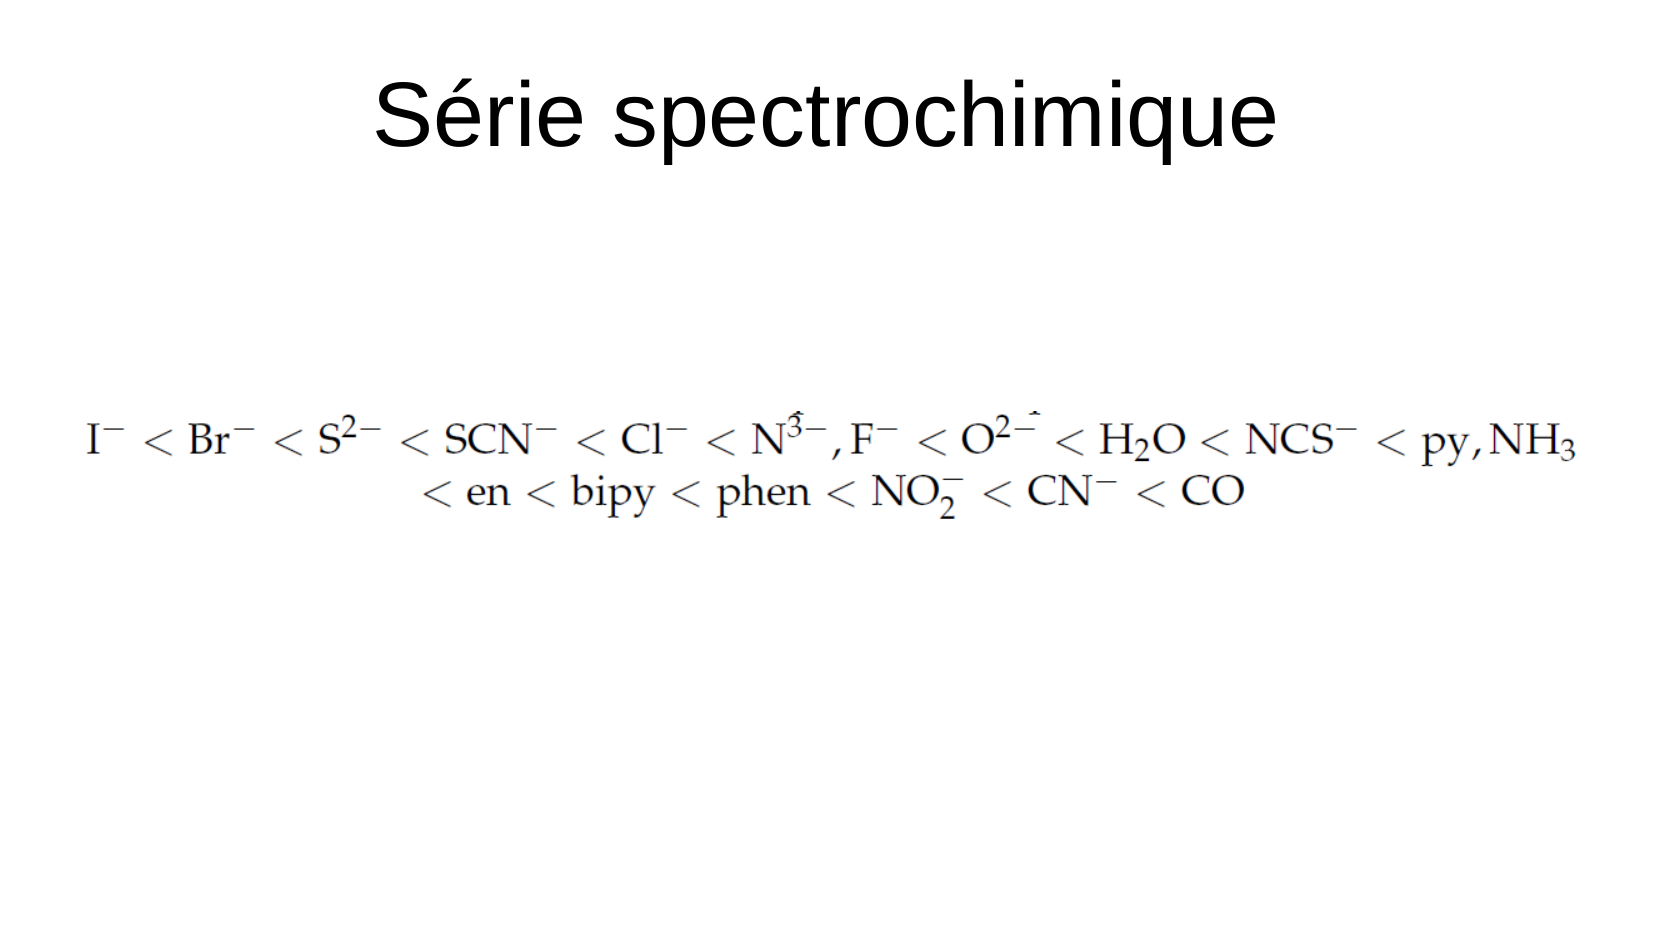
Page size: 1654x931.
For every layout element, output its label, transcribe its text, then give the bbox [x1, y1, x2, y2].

title Série spectrochimique [82, 37, 1571, 193]
picture [55, 411, 1609, 524]
